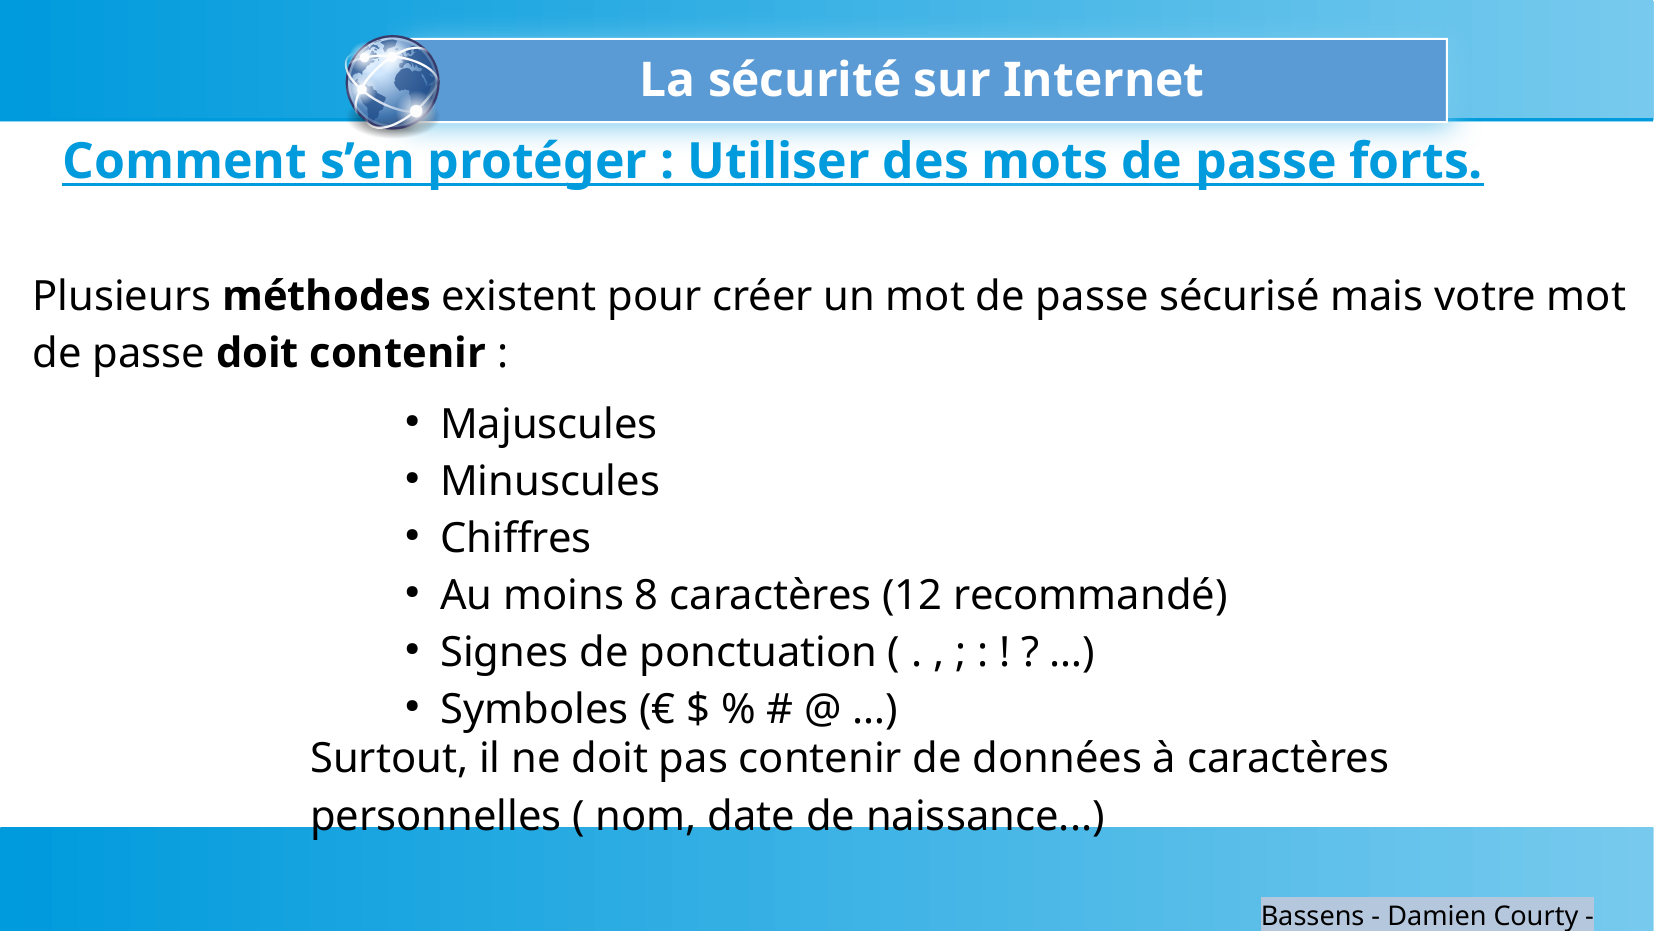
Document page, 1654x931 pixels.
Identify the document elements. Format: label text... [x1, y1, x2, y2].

text_box Majuscules Minuscules Chiffres Au moins 8 caractères (12 recommandé) Signes de ponctuation ( . , ; : ! ? …) Symboles (€ $ % # @ …) [390, 386, 1566, 696]
text_box La sécurité sur Internet [443, 38, 1447, 118]
text_box Bassens - Damien Courty - 2024 [1246, 889, 1654, 931]
text_box Comment s’en protéger : Utiliser des mots de passe forts. [47, 118, 1536, 258]
picture [341, 35, 443, 140]
text_box Plusieurs méthodes existent pour créer un mot de passe sécurisé mais votre mot de passe doit contenir : [17, 258, 1642, 443]
text_box Surtout, il ne doit pas contenir de données à caractères personnelles ( nom, date de naissance...) [295, 720, 1640, 847]
